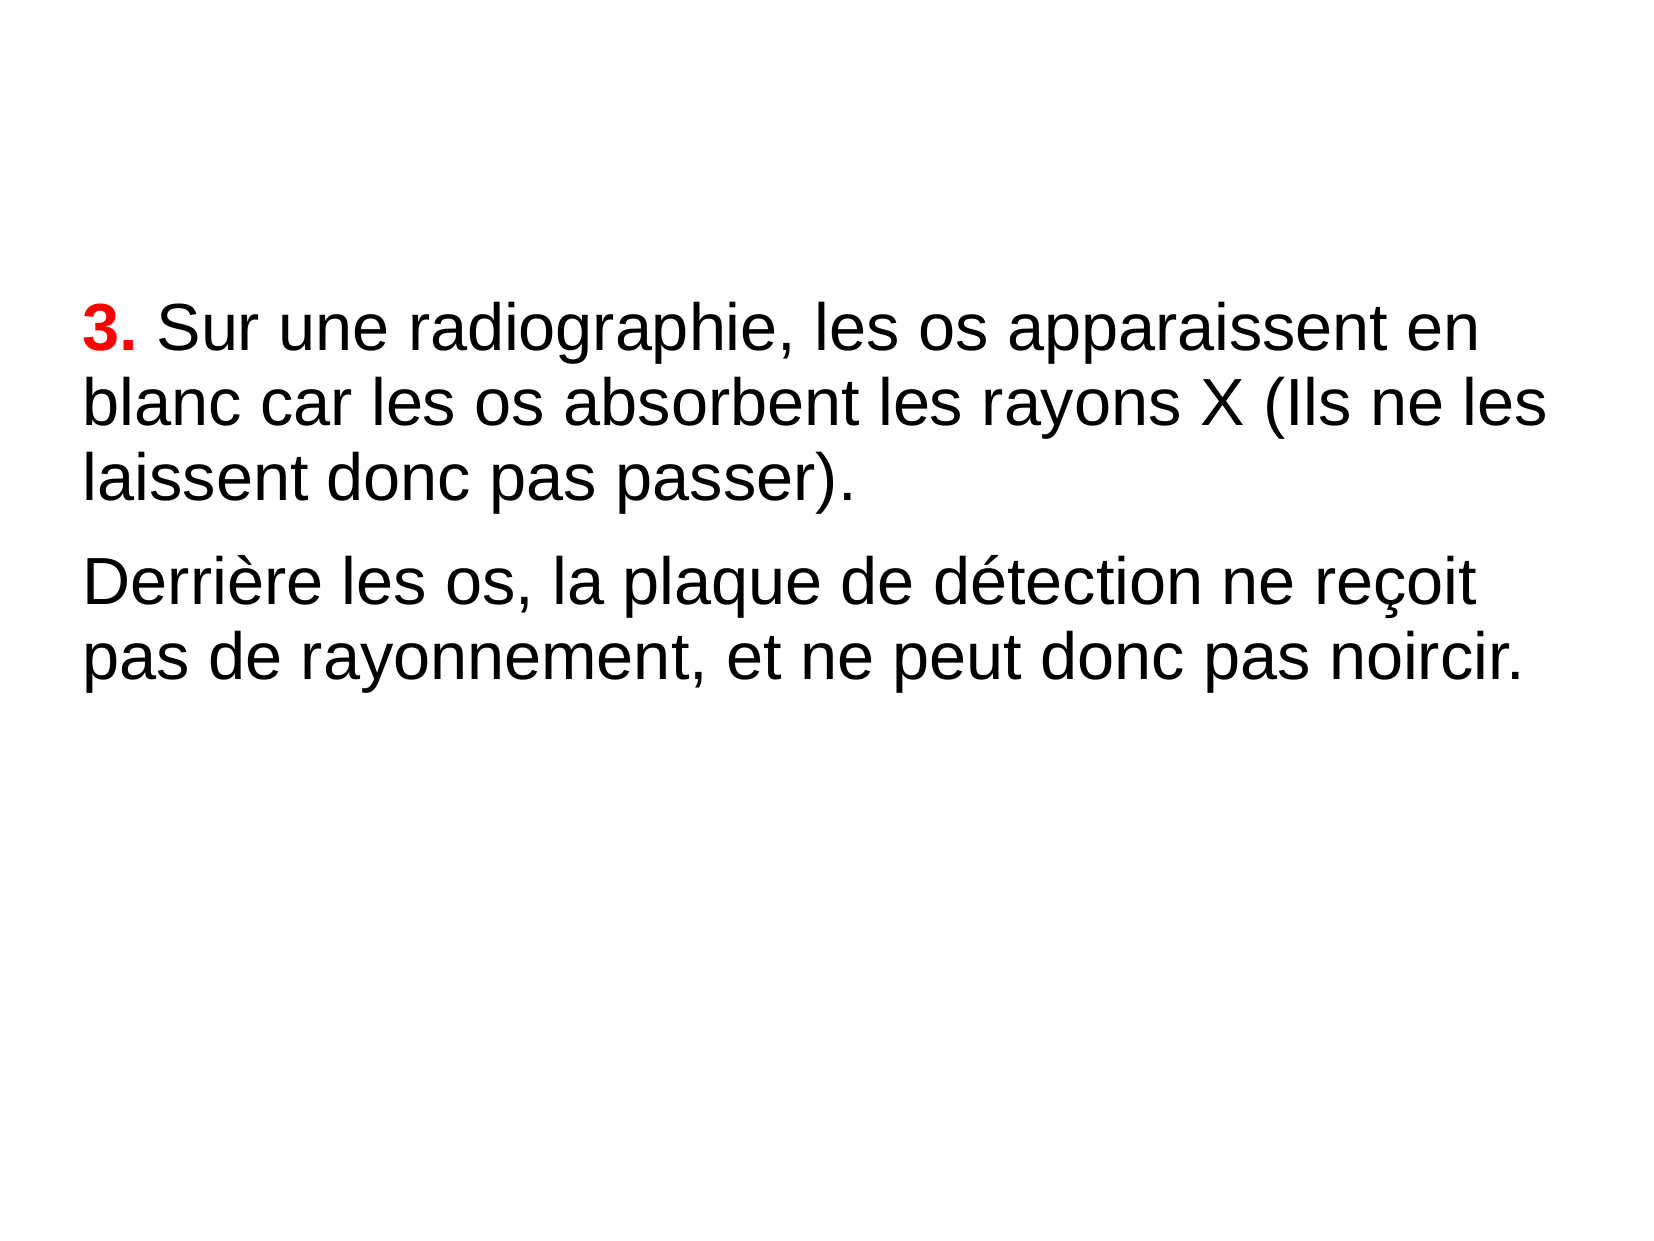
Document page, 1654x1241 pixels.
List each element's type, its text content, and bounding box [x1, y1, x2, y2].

list 3. Sur une radiographie, les os apparaissent en blanc car les os absorbent les rayons X (Ils ne les laissent donc pas passer). Derrière les os, la plaque de détection ne reçoit pas de rayonnement, et ne peut donc pas noircir. [82, 290, 1571, 1109]
